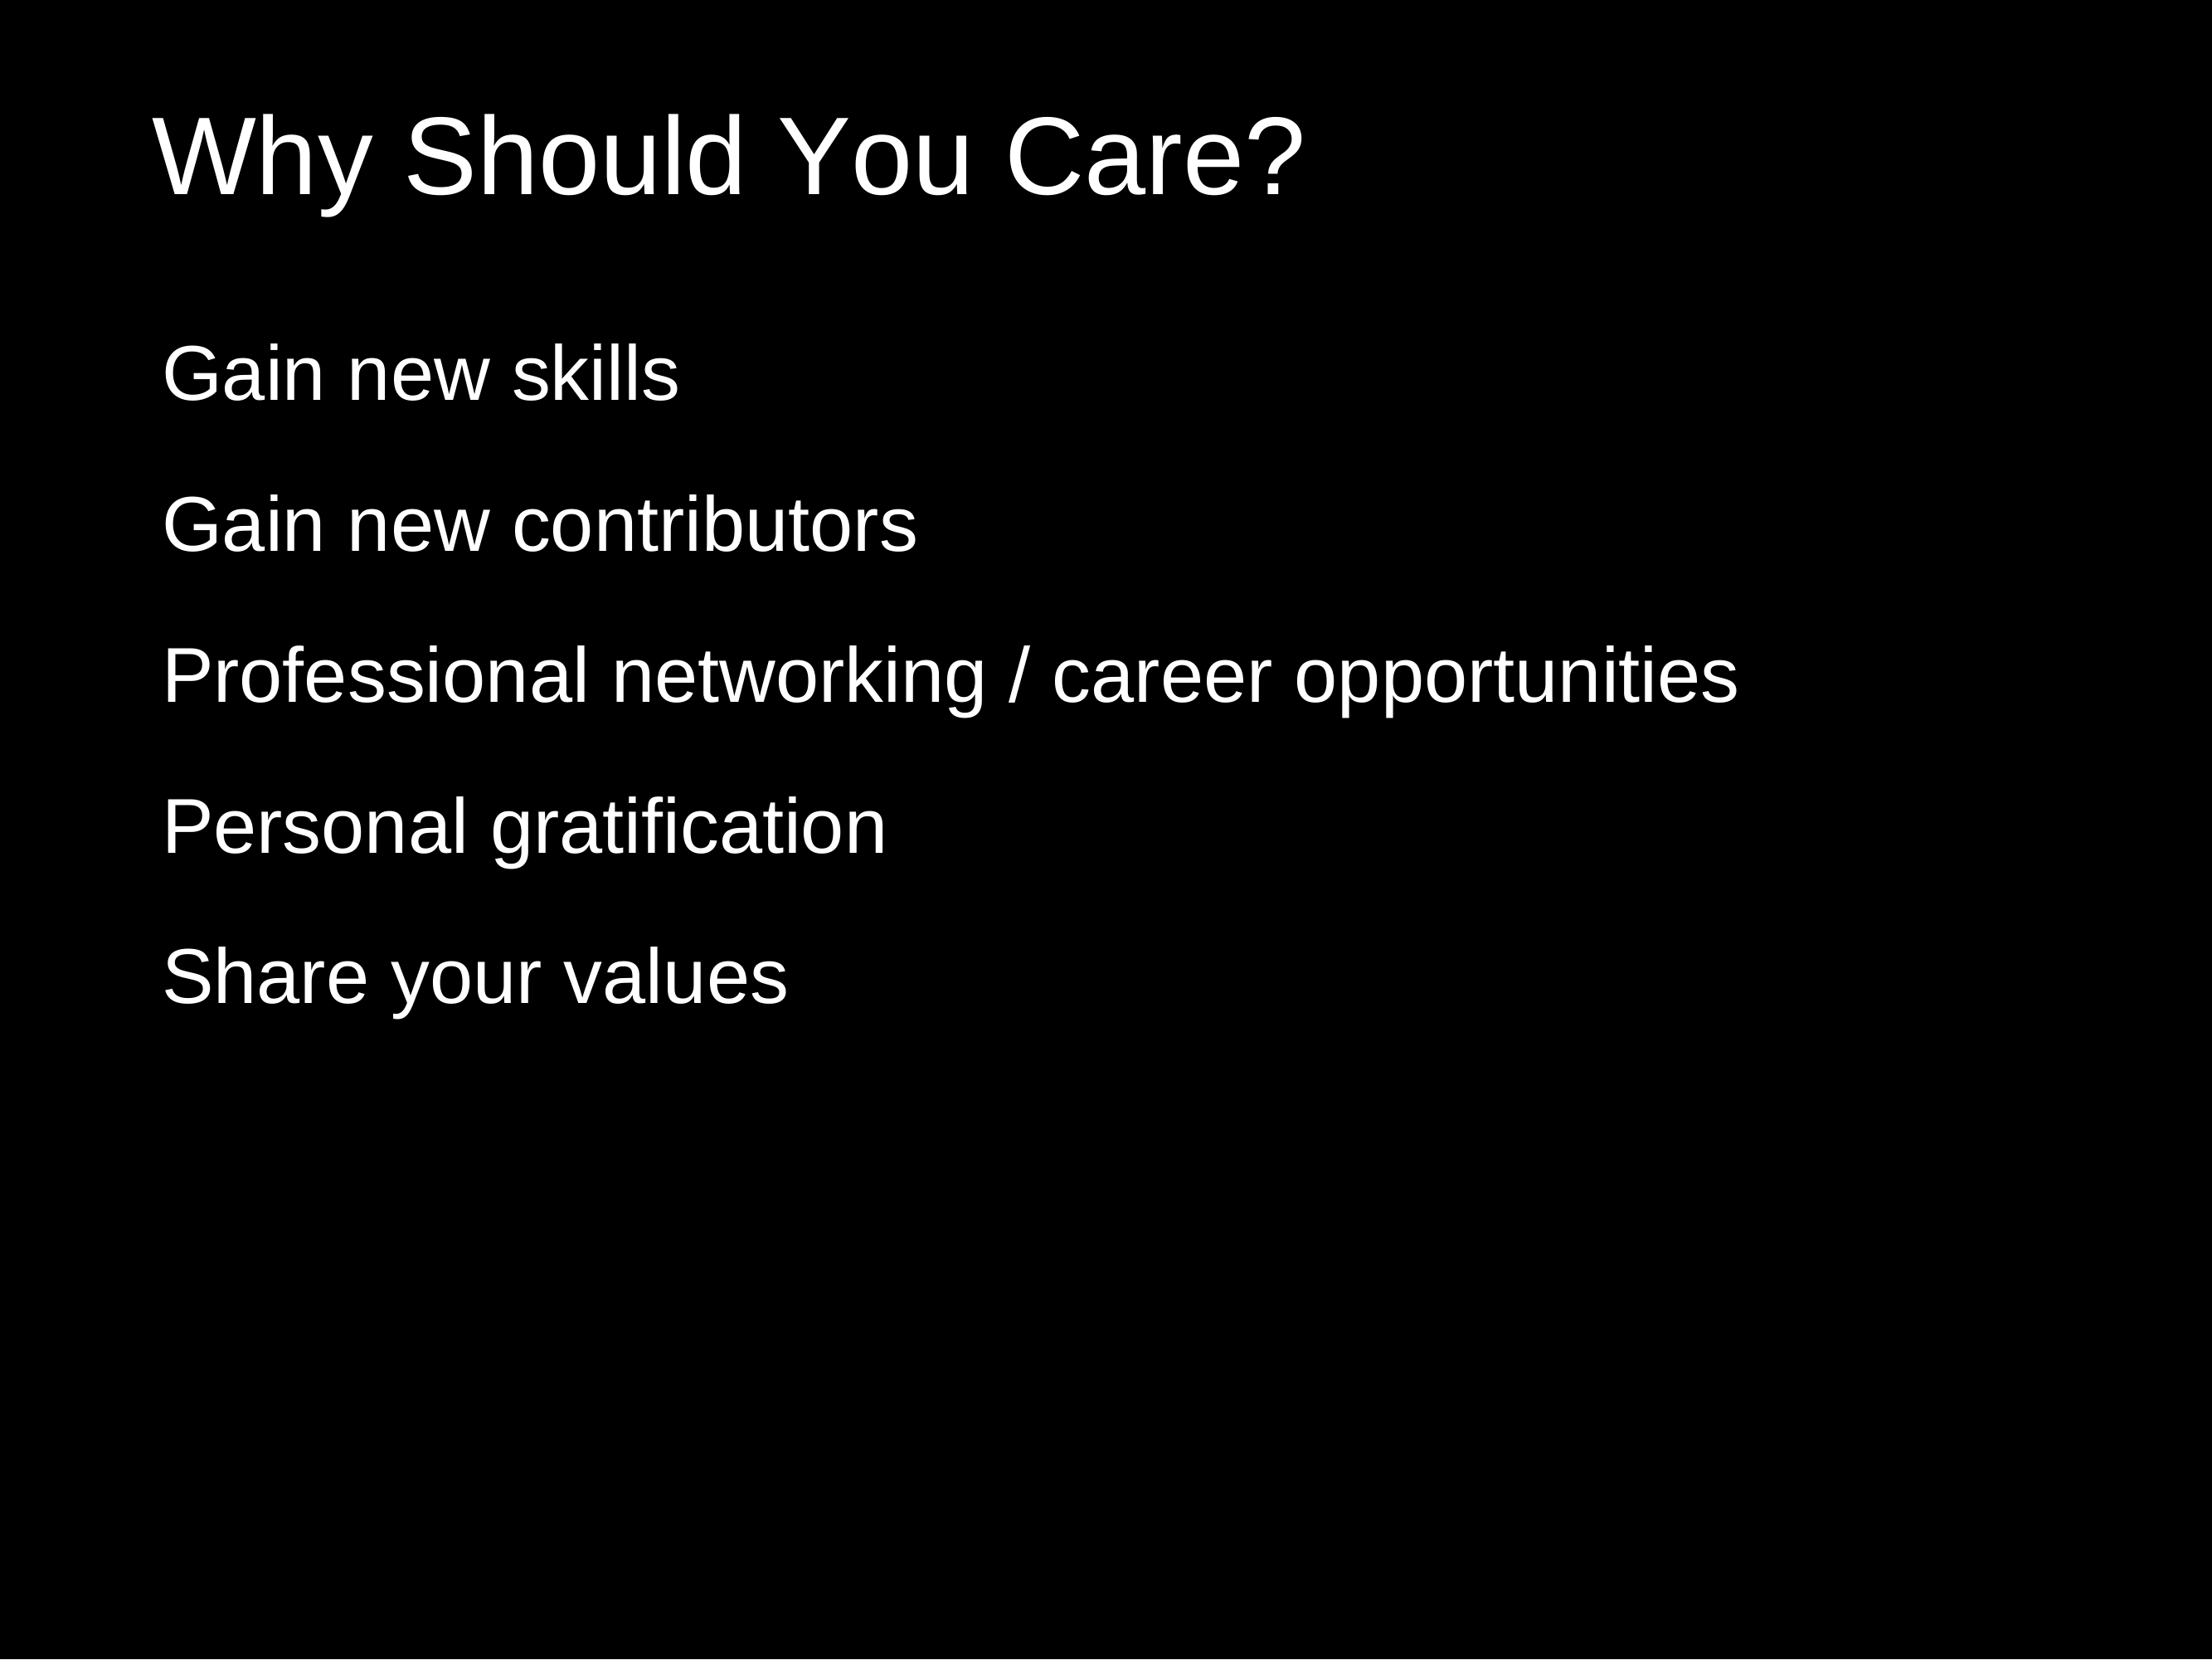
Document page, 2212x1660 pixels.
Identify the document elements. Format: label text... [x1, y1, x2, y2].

title Why Should You Care? [152, 86, 2059, 249]
list Gain new skills Gain new contributors Professional networking / career opportunities Personal gratification Share your values [152, 286, 2059, 1556]
